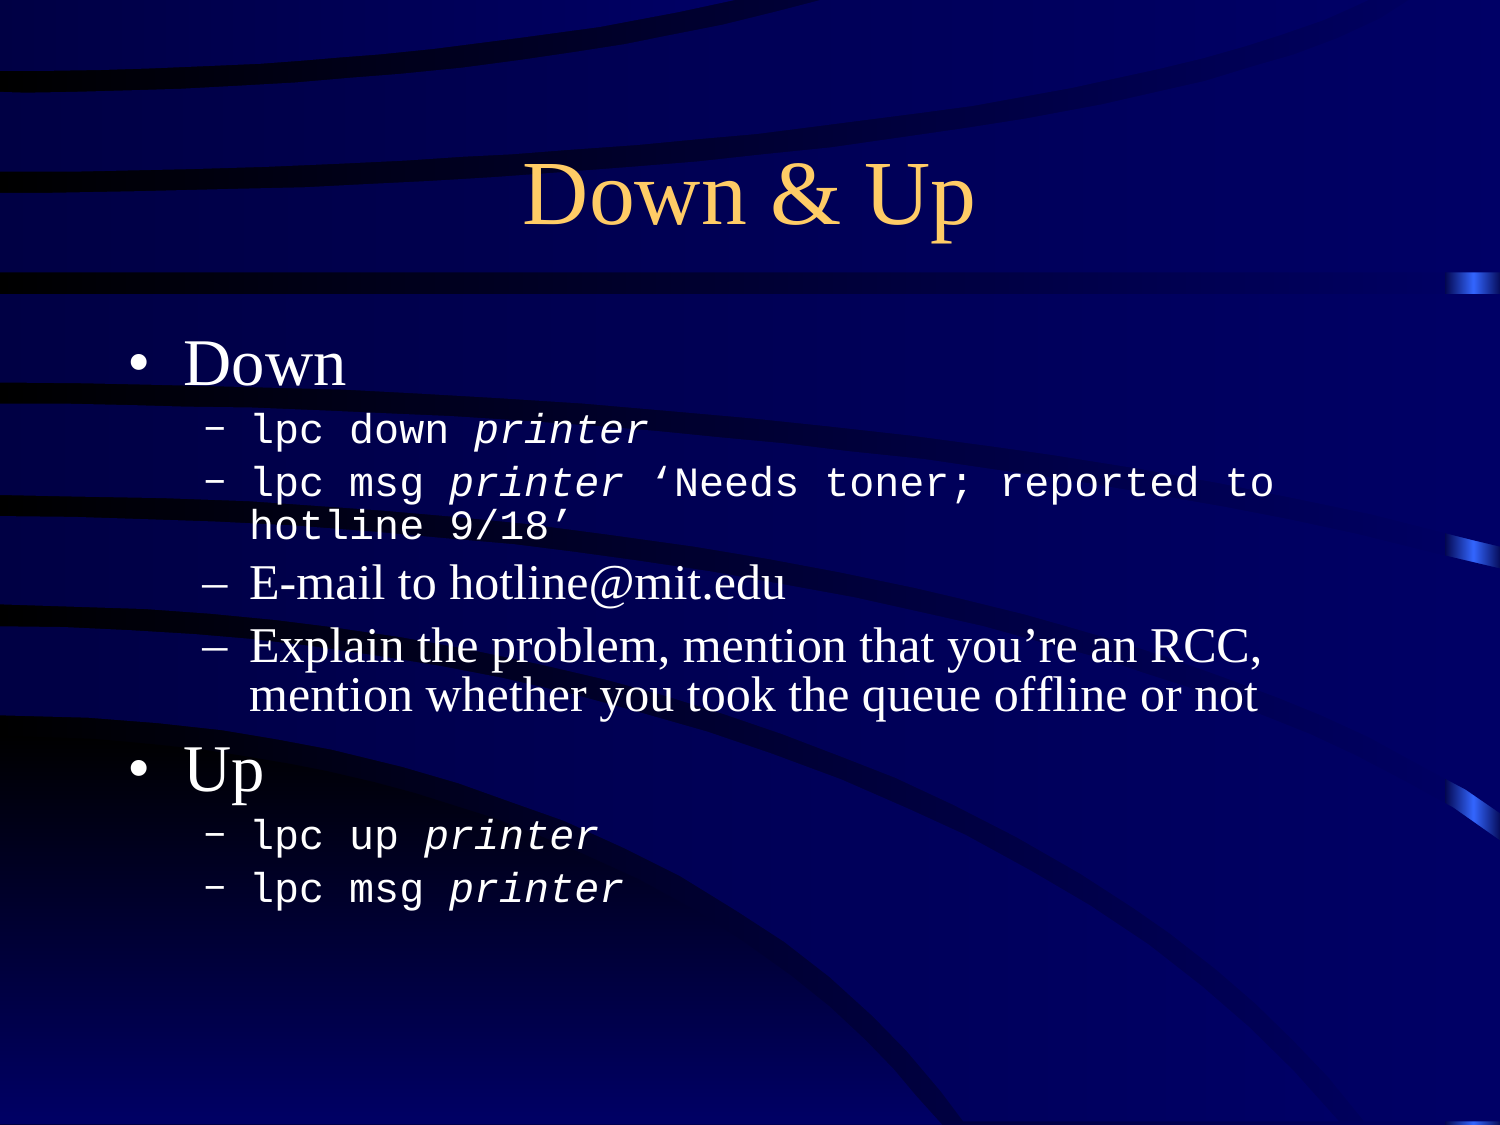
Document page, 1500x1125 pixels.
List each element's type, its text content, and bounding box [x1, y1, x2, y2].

list Down lpc down printer lpc msg printer ‘Needs toner; reported to hotline 9/18’ E-mail to hotline@mit.edu Explain the problem, mention that you’re an RCC, mention whether you took the queue offline or not Up lpc up printer lpc msg printer [112, 324, 1388, 1001]
title Down & Up [112, 99, 1388, 288]
